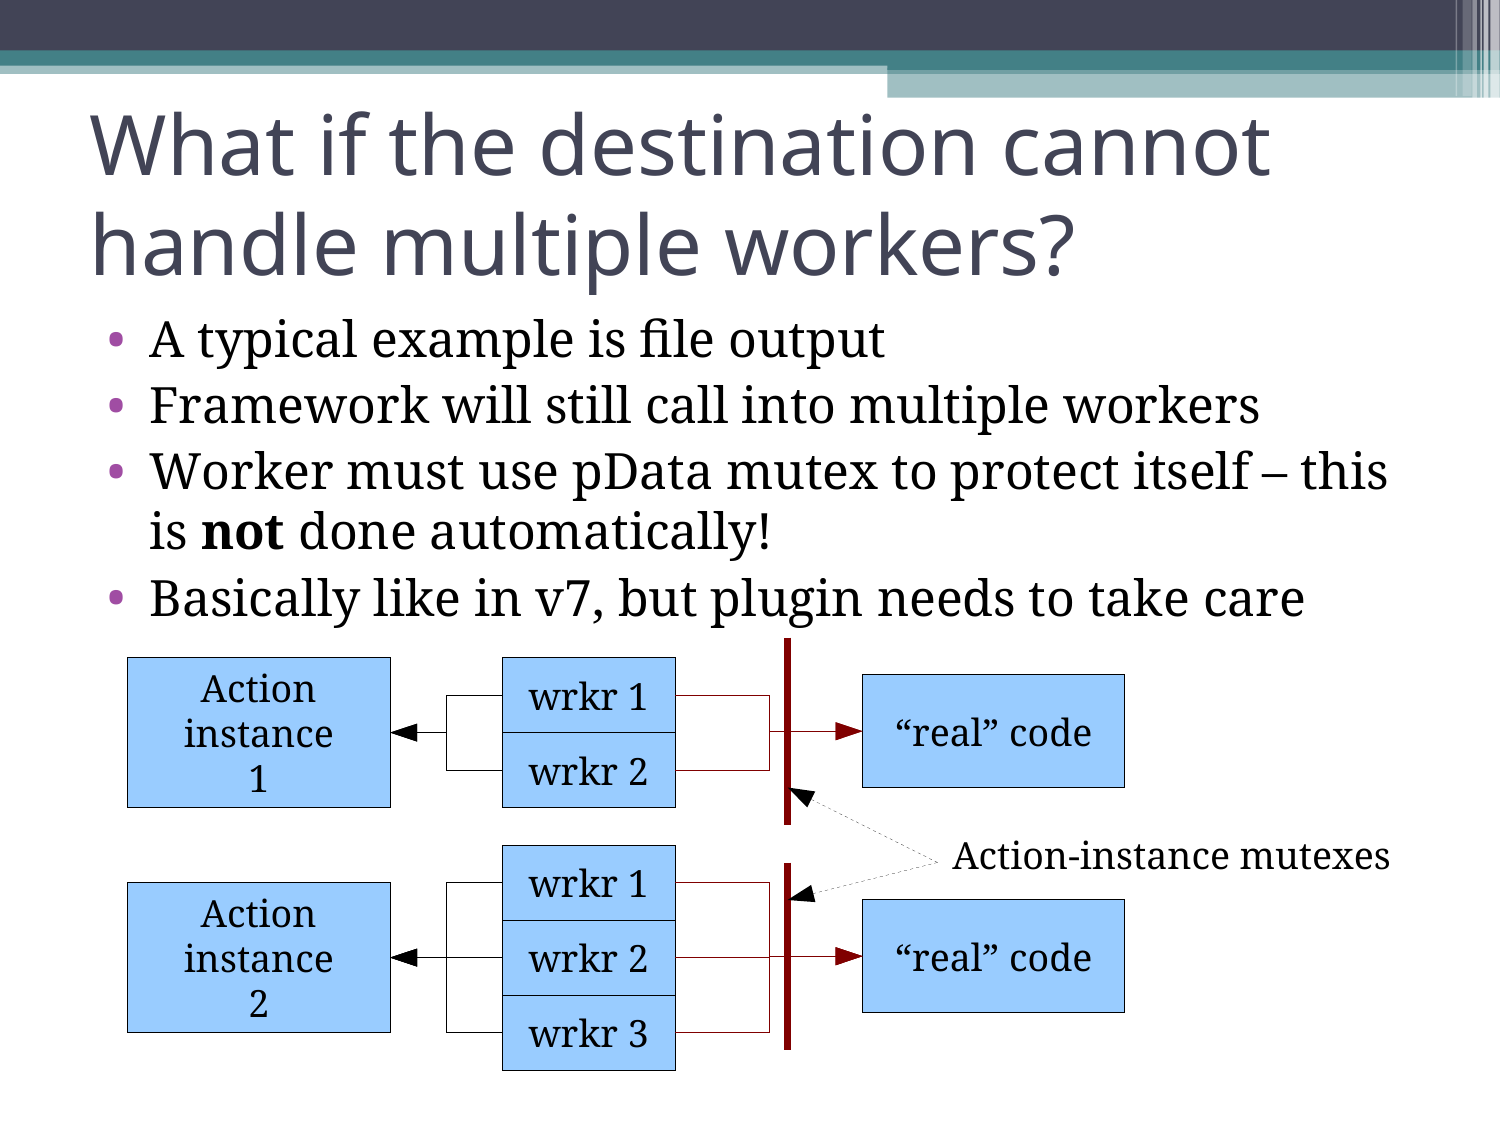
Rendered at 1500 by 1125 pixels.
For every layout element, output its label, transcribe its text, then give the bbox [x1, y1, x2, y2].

text_box wrkr 1 [502, 845, 676, 920]
list A typical example is file output Framework will still call into multiple workers Worker must use pData mutex to protect itself – this is not done automatically! Basically like in v7, but plugin needs to take care [75, 299, 1426, 635]
text_box wrkr 3 [502, 995, 676, 1071]
text_box “real” code [862, 899, 1125, 1013]
text_box wrkr 2 [502, 920, 676, 995]
text_box wrkr 1 [502, 657, 676, 732]
text_box Action instance 2 [127, 882, 391, 1033]
text_box Action instance 1 [127, 657, 391, 808]
text_box “real” code [862, 674, 1125, 788]
title What if the destination cannot handle multiple workers? [75, 84, 1426, 299]
text_box Action-instance mutexes [937, 825, 1430, 885]
text_box wrkr 2 [502, 732, 676, 808]
